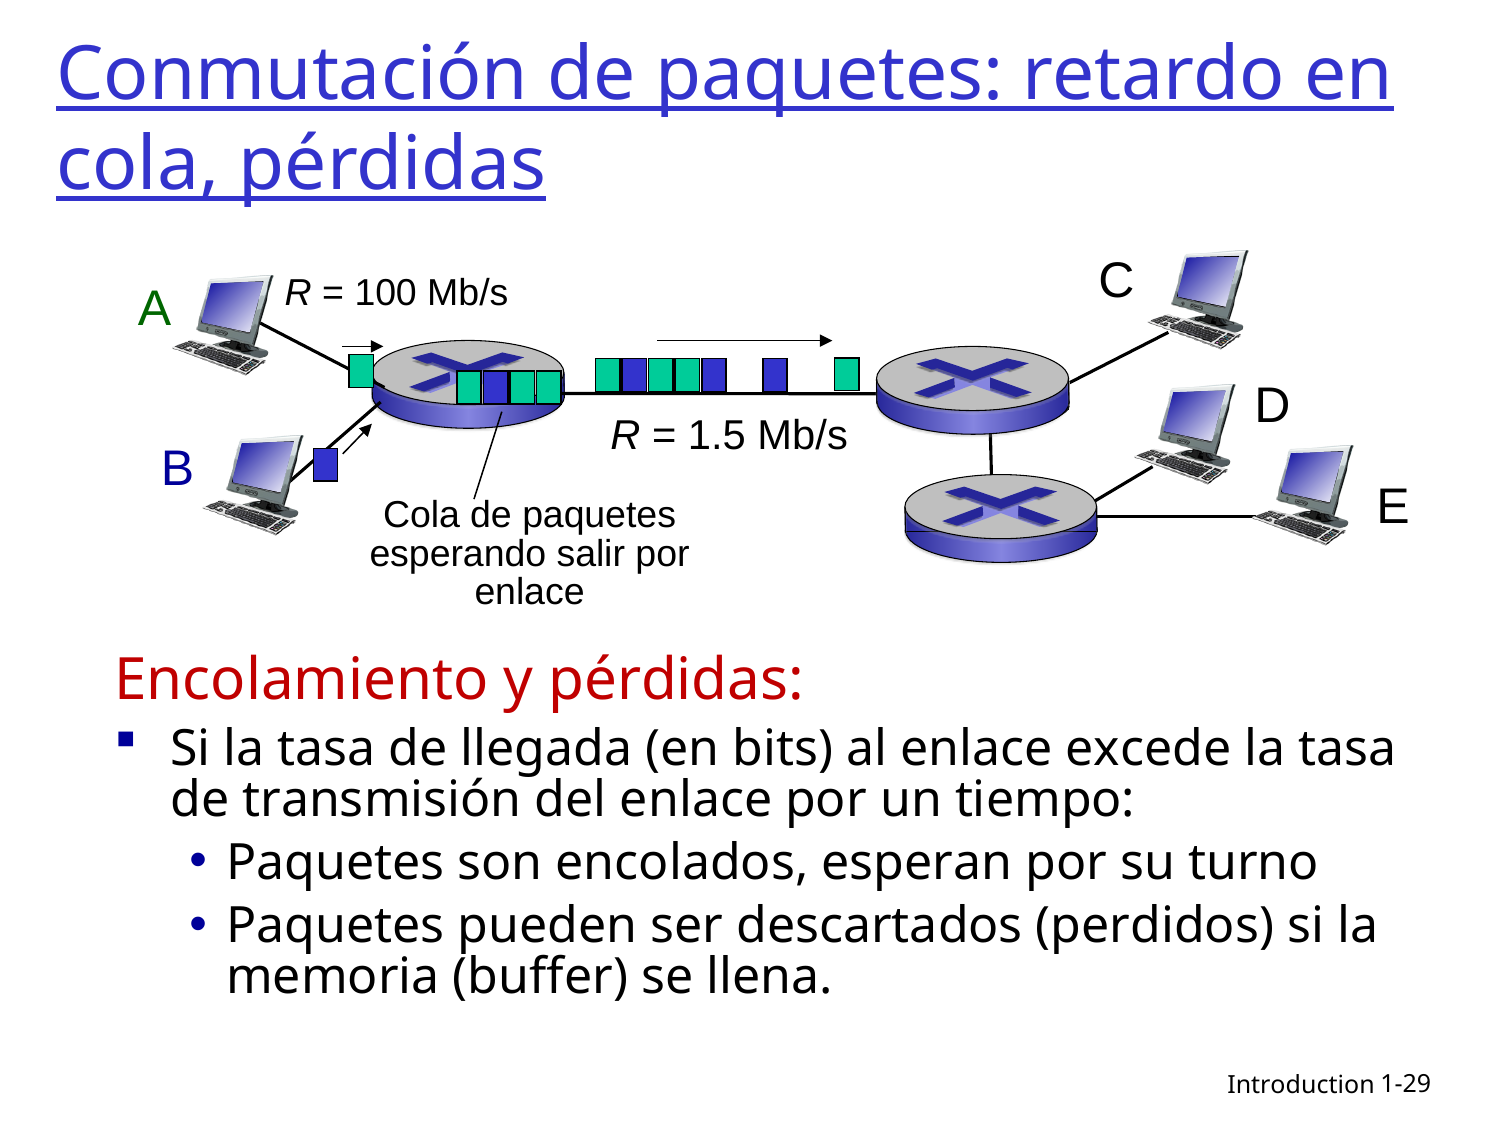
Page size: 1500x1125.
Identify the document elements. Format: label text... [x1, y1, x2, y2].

text_box A [123, 267, 187, 344]
text_box E [1361, 465, 1425, 542]
text_box C [1105, 266, 1123, 294]
text_box C [1083, 240, 1150, 316]
text_box B [146, 427, 209, 504]
text_box [1176, 255, 1240, 307]
text_box R = 1.5 Mb/s [595, 399, 864, 466]
text_box R = 100 Mb/s [269, 260, 524, 321]
text_box [762, 358, 787, 392]
text_box [876, 346, 1070, 435]
text_box Encolamiento y pérdidas: Si la tasa de llegada (en bits) al enlace excede la tasa de transmisión del enlace por un tiempo: Paquetes son encolados, esperan por su turno Paquetes pueden ser descartados (perdidos) si la memoria (buffer) se llena. [99, 644, 1434, 978]
text_box [622, 358, 647, 392]
text_box Cola de paquetes esperando salir por enlace [336, 489, 723, 620]
text_box [1281, 451, 1344, 503]
text_box [231, 441, 295, 493]
text_box [373, 340, 564, 429]
text_box [313, 448, 338, 482]
picture [1109, 379, 1356, 553]
text_box [201, 281, 264, 333]
text_box B [169, 469, 178, 481]
title Conmutación de paquetes: retardo en cola, pérdidas [41, 21, 1428, 209]
text_box B [169, 454, 178, 465]
text_box 1-<number> [1365, 1060, 1477, 1106]
text_box [701, 358, 727, 392]
text_box D [1239, 364, 1307, 440]
text_box Introduction [914, 1060, 1390, 1109]
picture [1123, 245, 1251, 357]
picture [178, 430, 306, 543]
text_box [1163, 390, 1226, 442]
picture [147, 270, 276, 383]
text_box [905, 474, 1097, 563]
